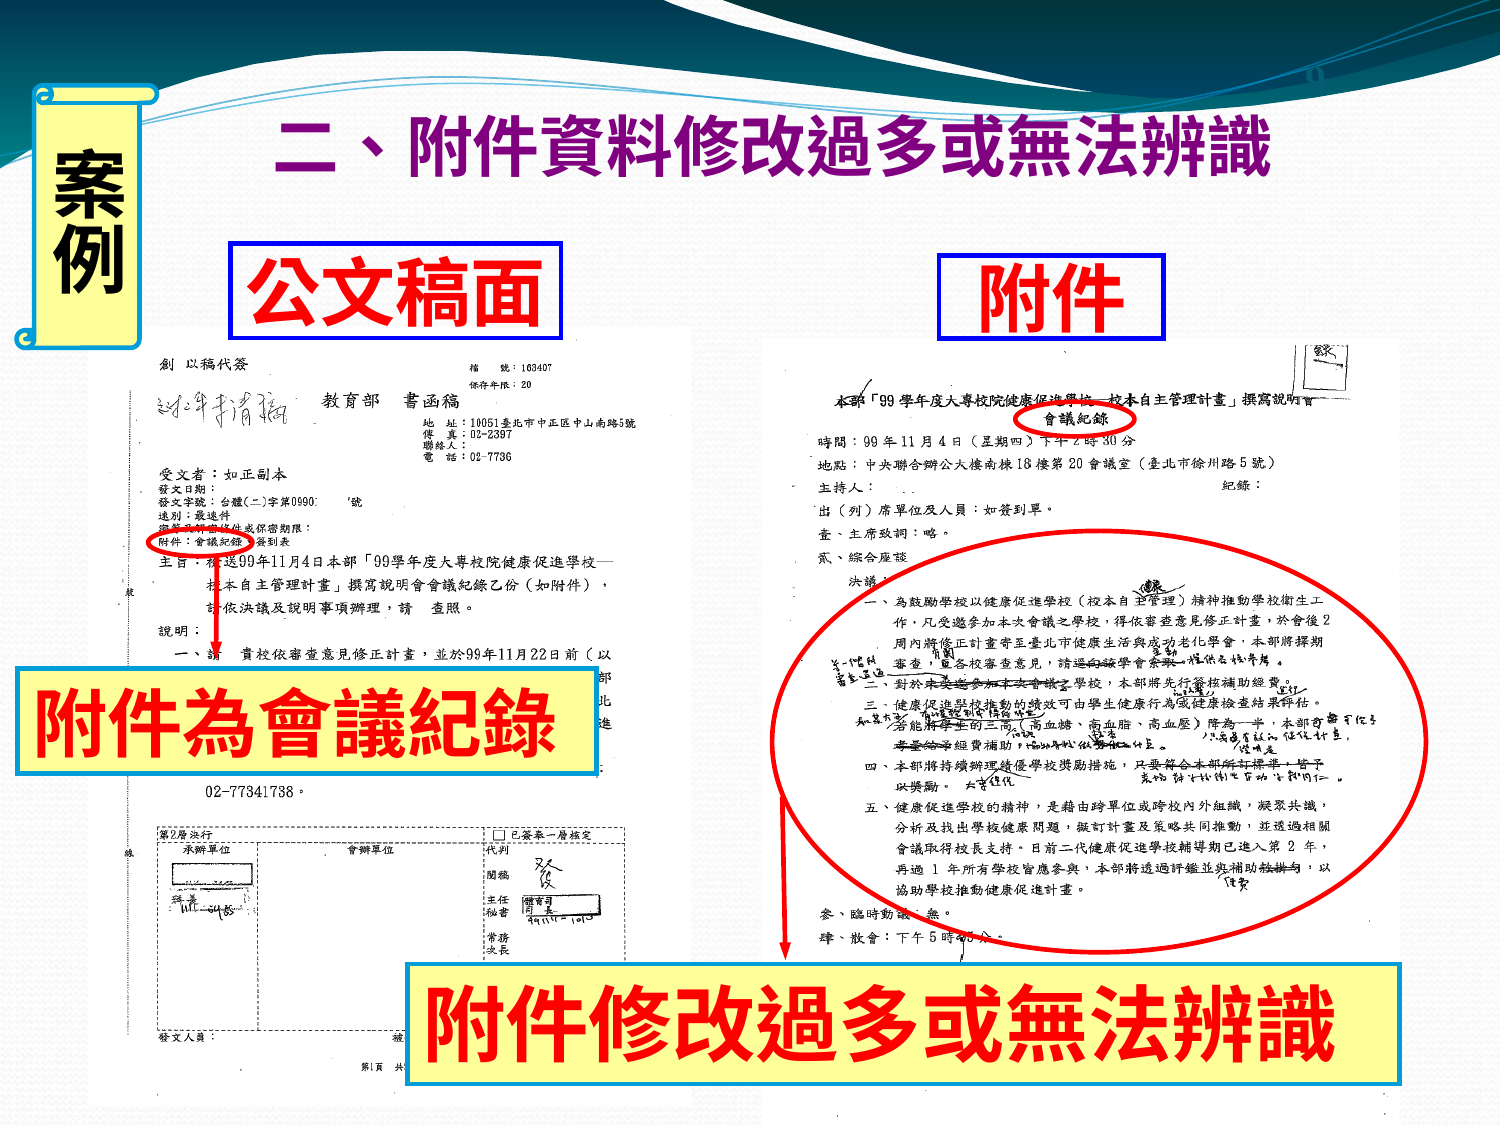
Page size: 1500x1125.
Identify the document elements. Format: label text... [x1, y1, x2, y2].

text_box 附件 [939, 255, 1163, 338]
text_box [1015, 401, 1135, 437]
chart [761, 338, 1400, 962]
text_box [148, 528, 253, 557]
chart [761, 1086, 1400, 1125]
chart [88, 326, 691, 1106]
text_box [1305, 42, 1431, 103]
text_box 公文稿面 [230, 243, 561, 338]
title 二、附件資料修改過多或無法辨識 [272, 96, 1372, 179]
text_box 案例 [16, 85, 157, 348]
text_box 附件為會議紀錄 [18, 669, 596, 774]
text_box 附件修改過多或無法辨識 [407, 964, 1400, 1084]
text_box [772, 530, 1426, 953]
